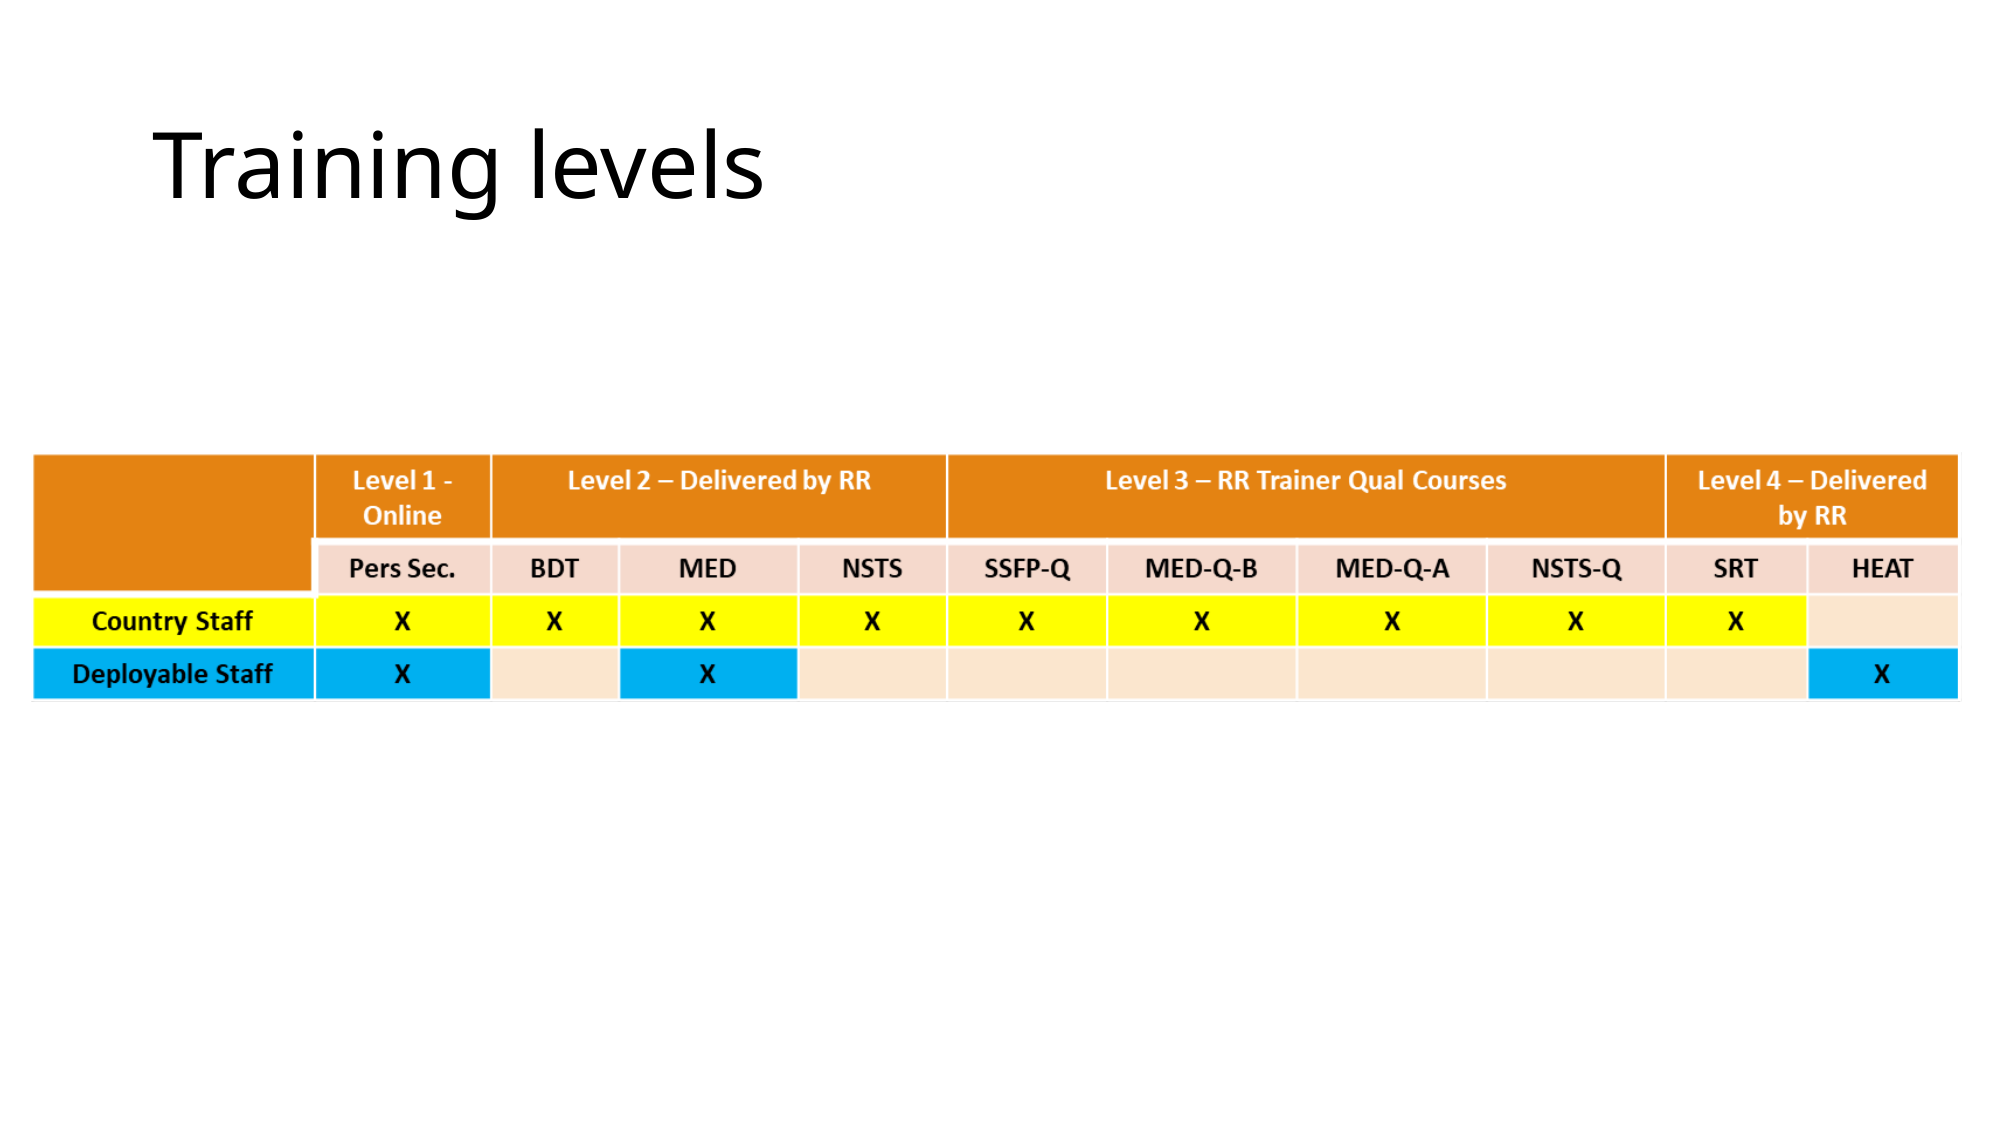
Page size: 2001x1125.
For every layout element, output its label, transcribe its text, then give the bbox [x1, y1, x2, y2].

title Training levels [137, 59, 1863, 278]
picture [31, 453, 1965, 709]
